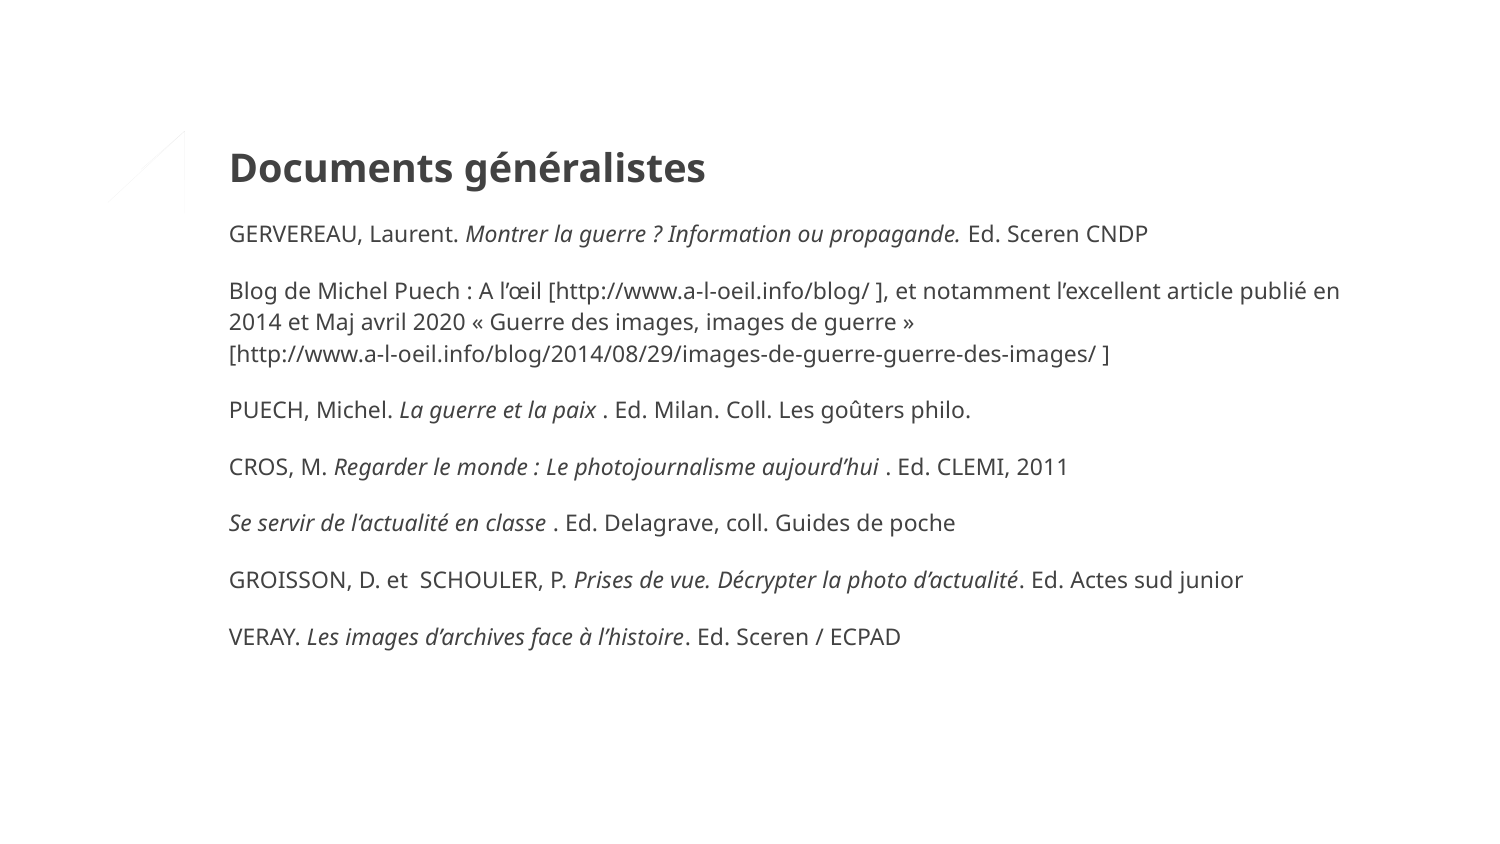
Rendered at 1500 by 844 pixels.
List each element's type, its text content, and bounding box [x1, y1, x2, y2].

list GERVEREAU, Laurent. Montrer la guerre ? Information ou propagande. Ed. Sceren CNDP Blog de Michel Puech : A l’œil [http://www.a-l-oeil.info/blog/ ], et notamment l’excellent article publié en 2014 et Maj avril 2020 « Guerre des images, images de guerre » [http://www.a-l-oeil.info/blog/2014/08/29/images-de-guerre-guerre-des-images/ ] PUECH, Michel. La guerre et la paix . Ed. Milan. Coll. Les goûters philo. CROS, M. Regarder le monde : Le photojournalisme aujourd’hui . Ed. CLEMI, 2011 Se servir de l’actualité en classe . Ed. Delagrave, coll. Guides de poche GROISSON, D. et SCHOULER, P. Prises de vue. Décrypter la photo d’actualité. Ed. Actes sud junior VERAY. Les images d’archives face à l’histoire. Ed. Sceren / ECPAD [213, 200, 1368, 618]
title Documents généralistes [213, 127, 1368, 200]
